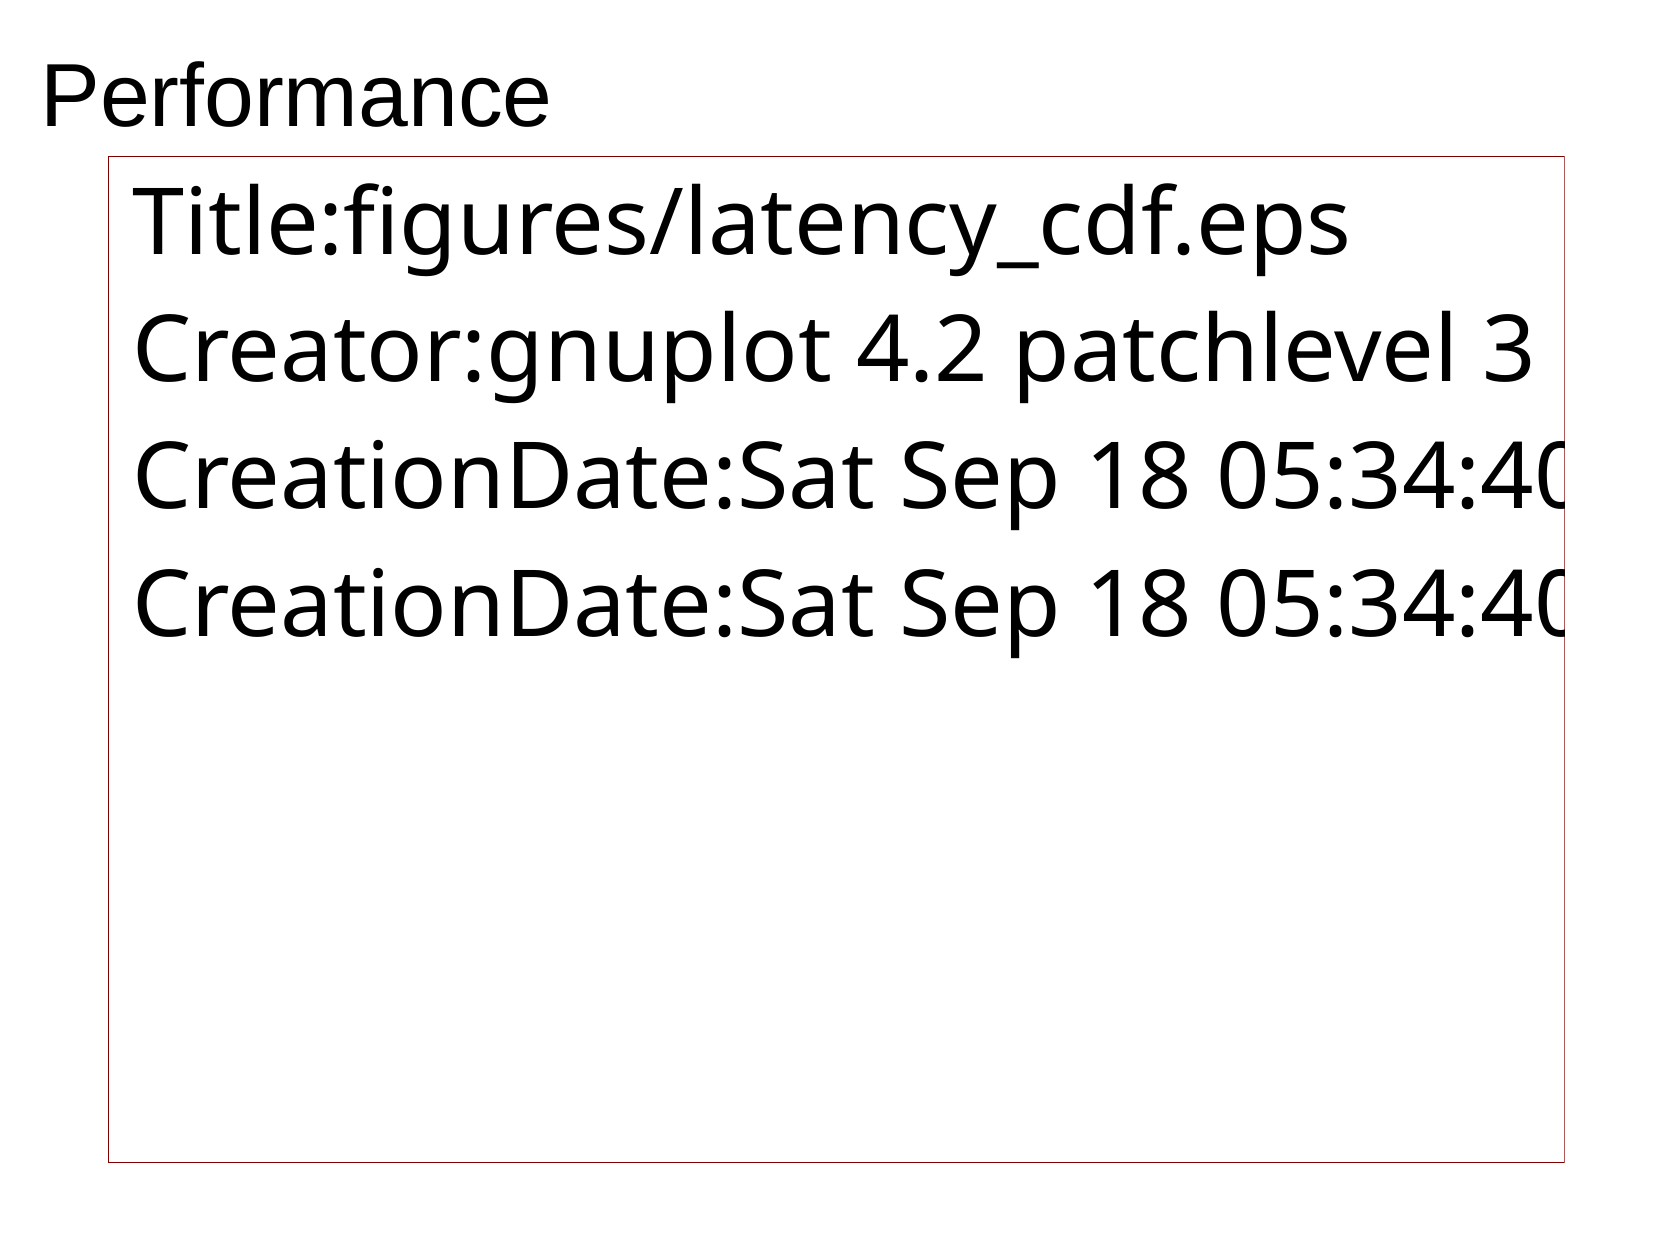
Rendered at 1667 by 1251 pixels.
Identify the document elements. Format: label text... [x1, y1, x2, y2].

picture [102, 150, 1565, 1163]
title Performance [40, 50, 1627, 201]
